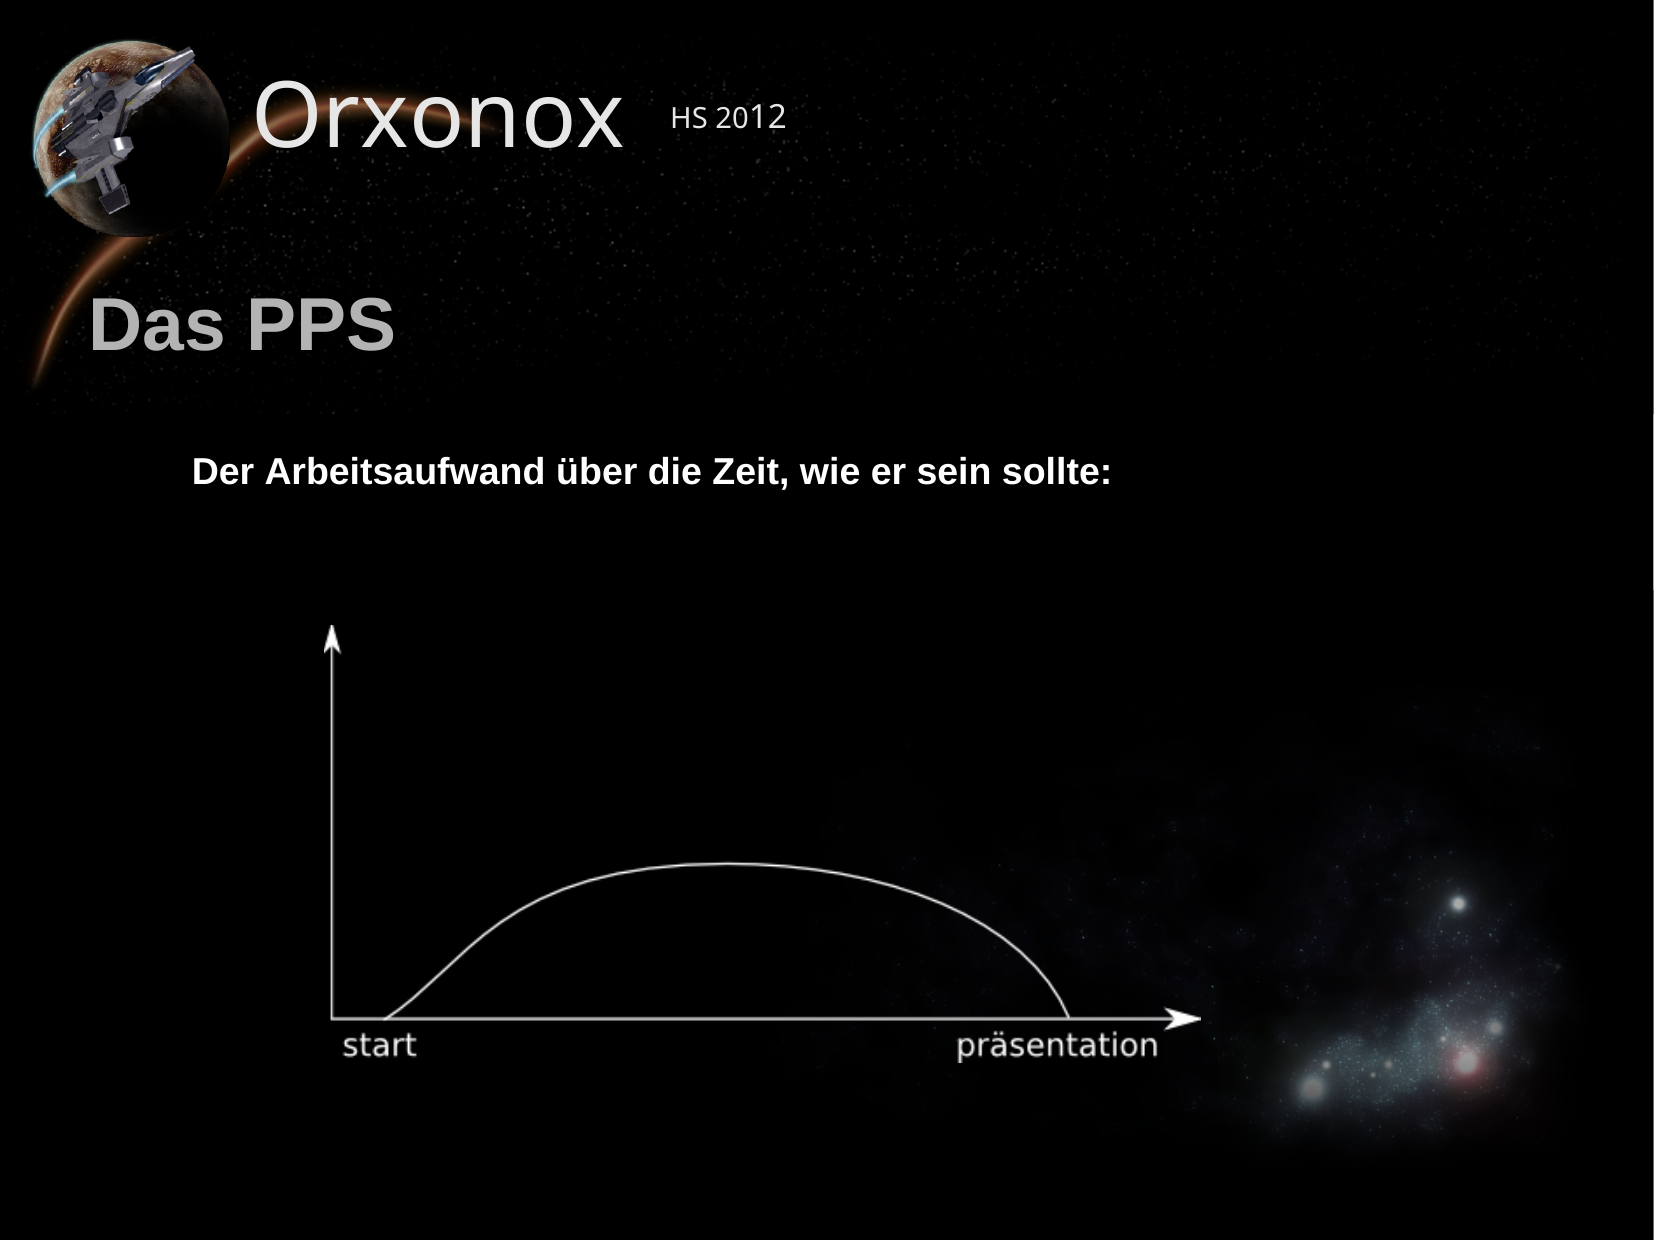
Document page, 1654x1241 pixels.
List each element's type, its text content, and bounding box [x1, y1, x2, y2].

picture [0, 0, 1654, 521]
title Das PPS [88, 273, 1577, 377]
picture [324, 590, 1654, 1240]
text_box Der Arbeitsaufwand über die Zeit, wie er sein sollte: [177, 442, 1329, 500]
